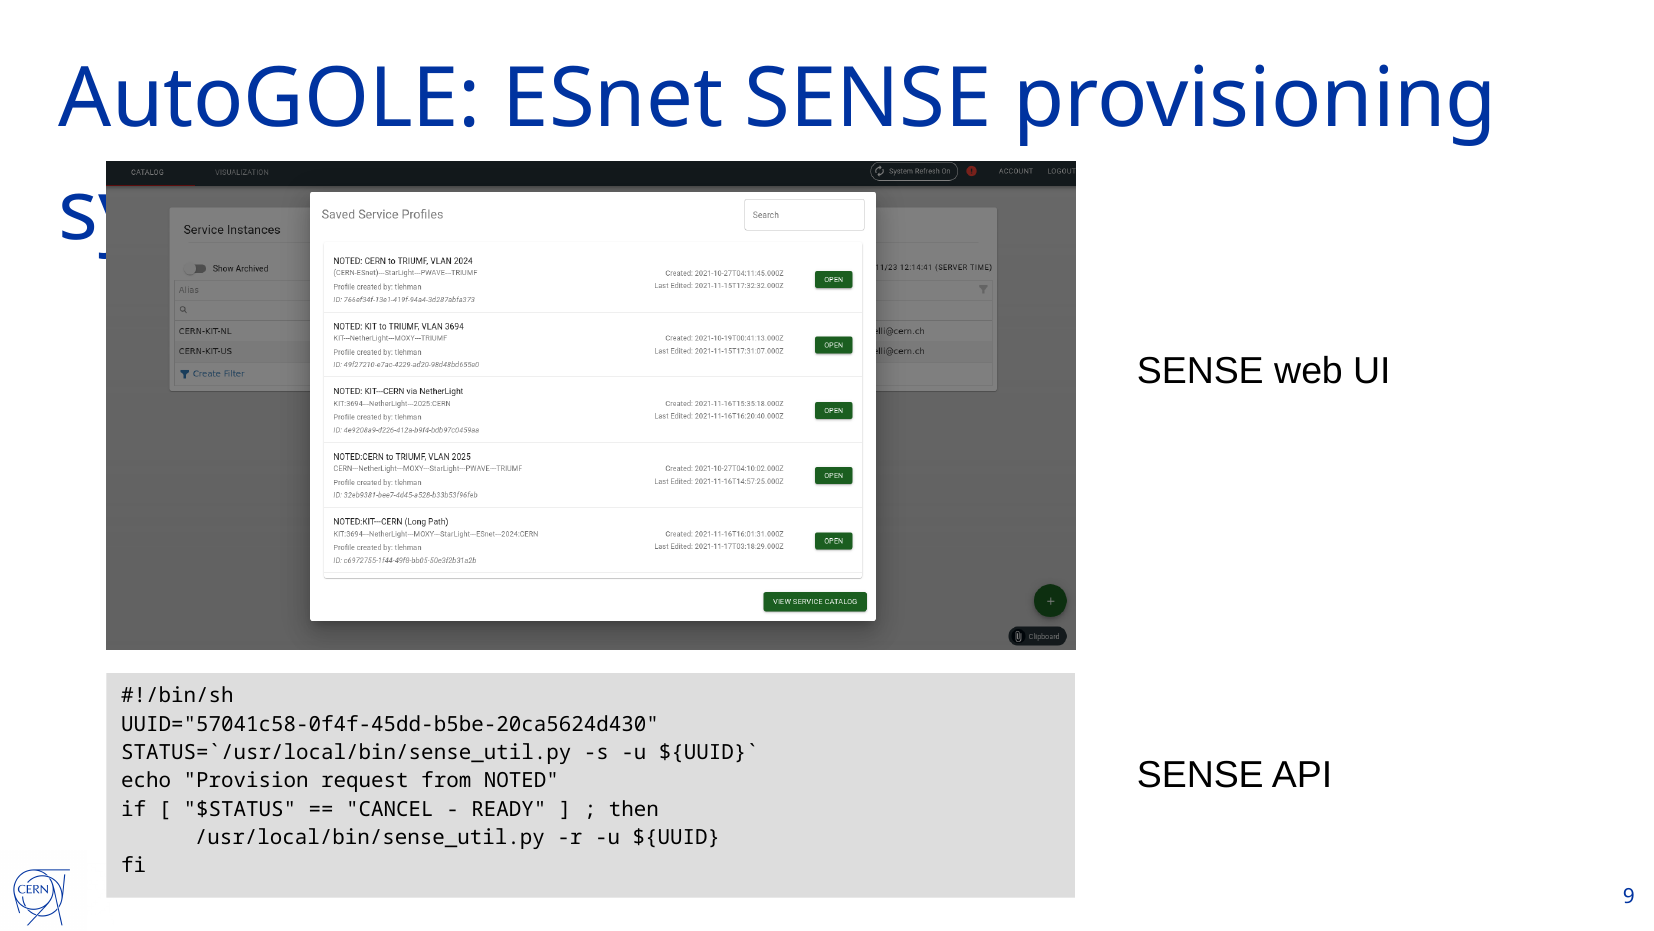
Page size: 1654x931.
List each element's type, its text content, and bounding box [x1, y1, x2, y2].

text_box #!/bin/sh UUID="57041c58-0f4f-45dd-b5be-20ca5624d430" STATUS=`/usr/local/bin/sense_util.py -s -u ${UUID}` echo "Provision request from NOTED" if [ "$STATUS" == "CANCEL - READY" ] ; then /usr/local/bin/sense_util.py -r -u ${UUID} fi [106, 673, 1075, 898]
picture [106, 161, 1076, 650]
picture [0, 850, 127, 931]
text_box SENSE API [1122, 746, 1536, 804]
text_box SENSE web UI [1122, 342, 1536, 400]
title AutoGOLE: ESnet SENSE provisioning system [59, 37, 1619, 247]
